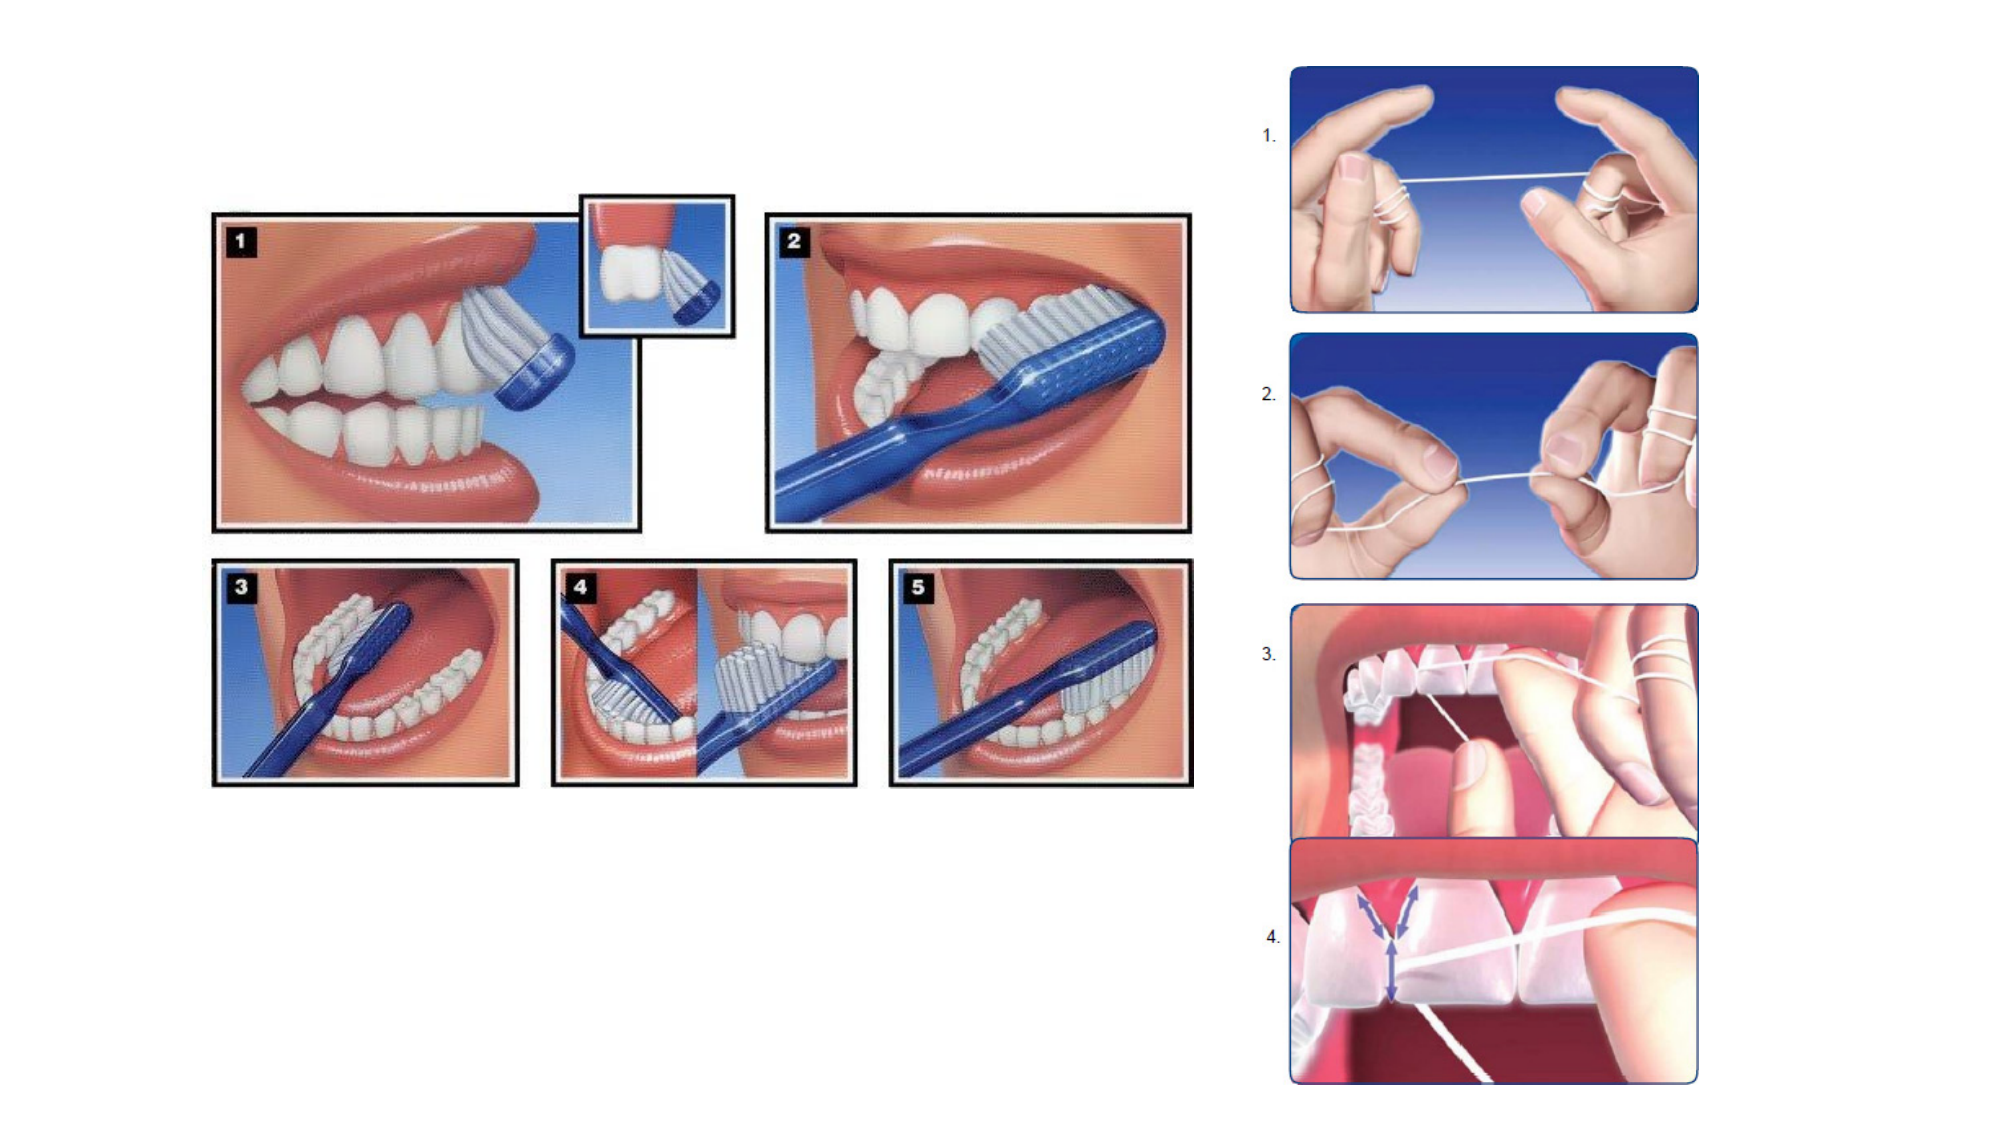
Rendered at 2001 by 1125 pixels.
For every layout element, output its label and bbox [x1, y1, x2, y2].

picture [202, 193, 1194, 789]
picture [1262, 66, 1699, 1085]
